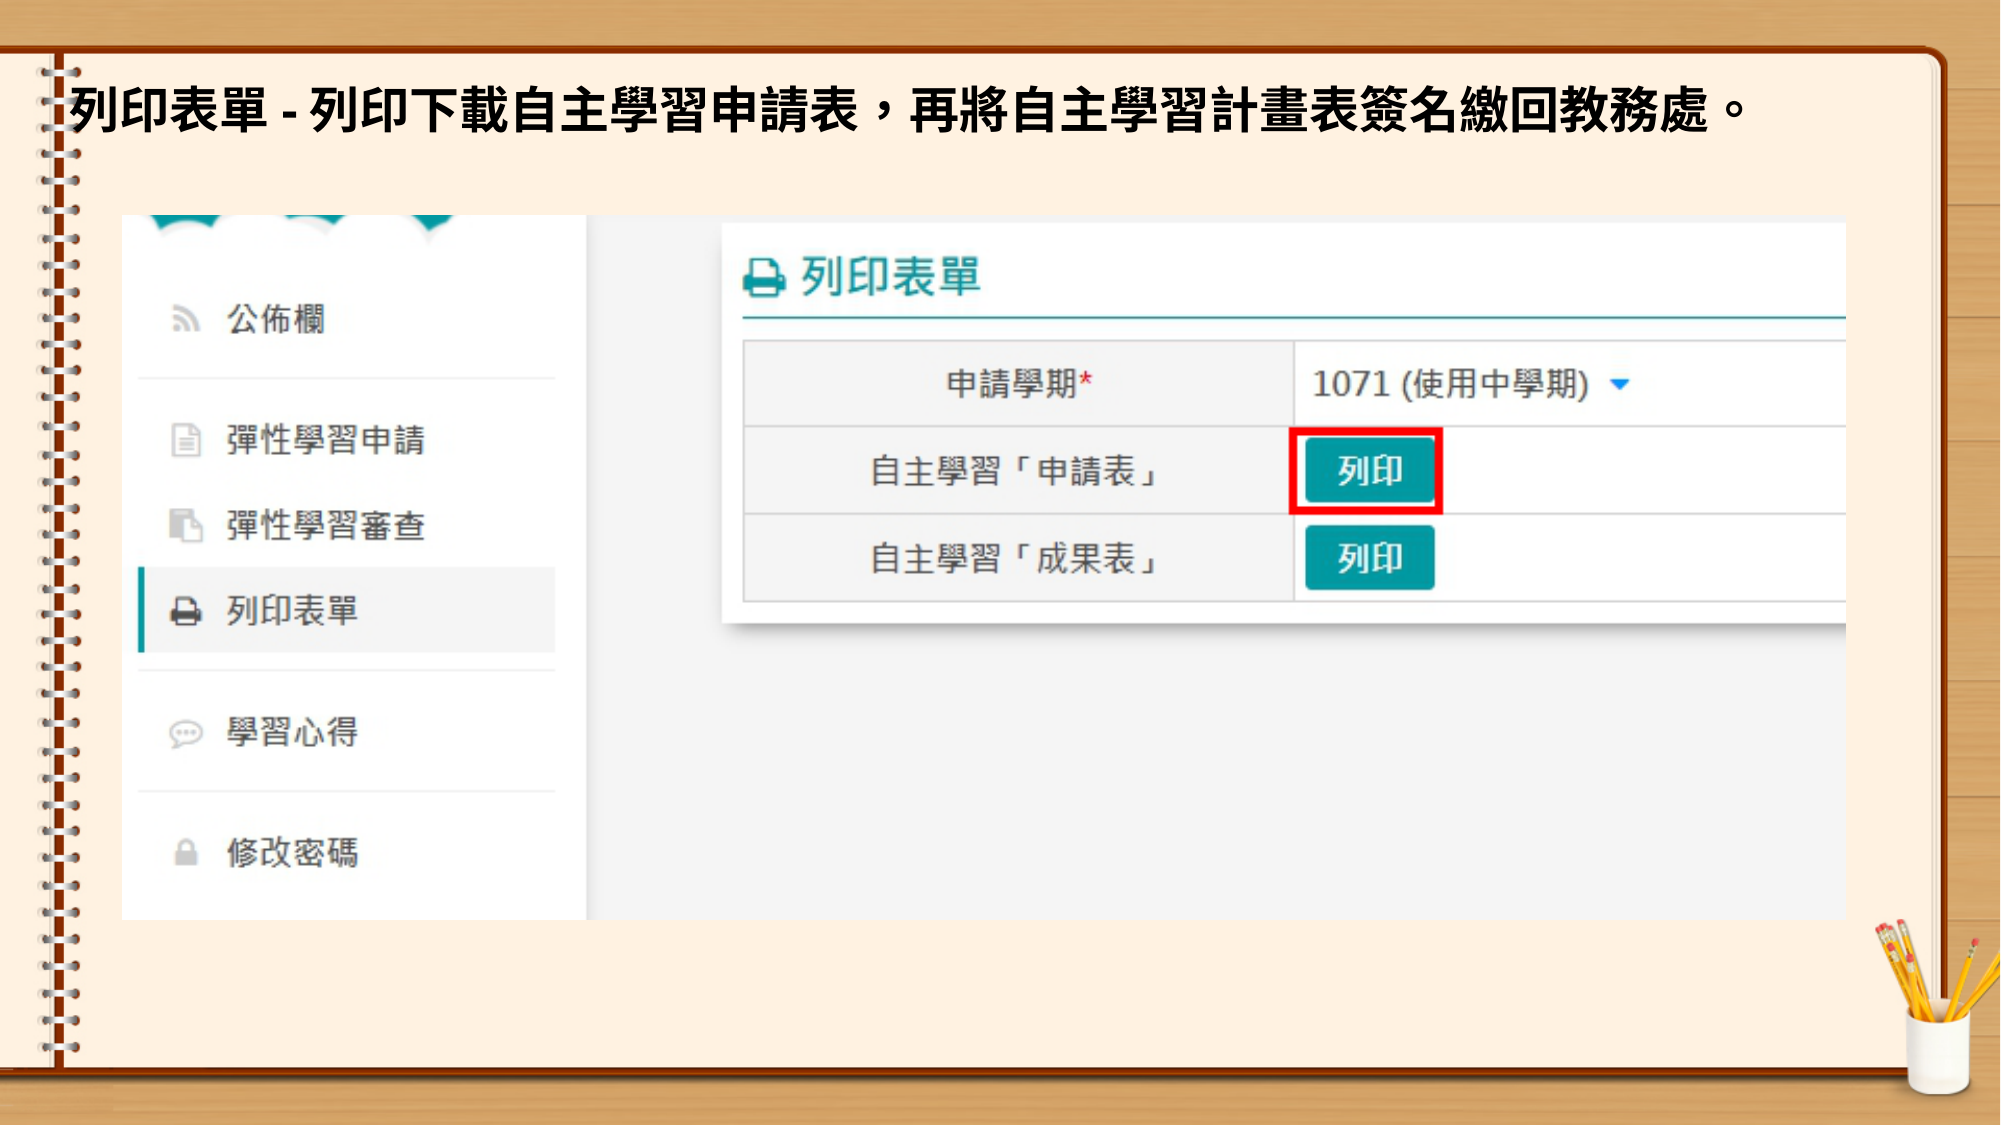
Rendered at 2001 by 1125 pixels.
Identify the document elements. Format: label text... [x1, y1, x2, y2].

picture [0, 0, 2001, 1125]
text_box 列印表單-列印下載自主學習申請表，再將自主學習計畫表簽名繳回教務處。 [54, 70, 1914, 146]
